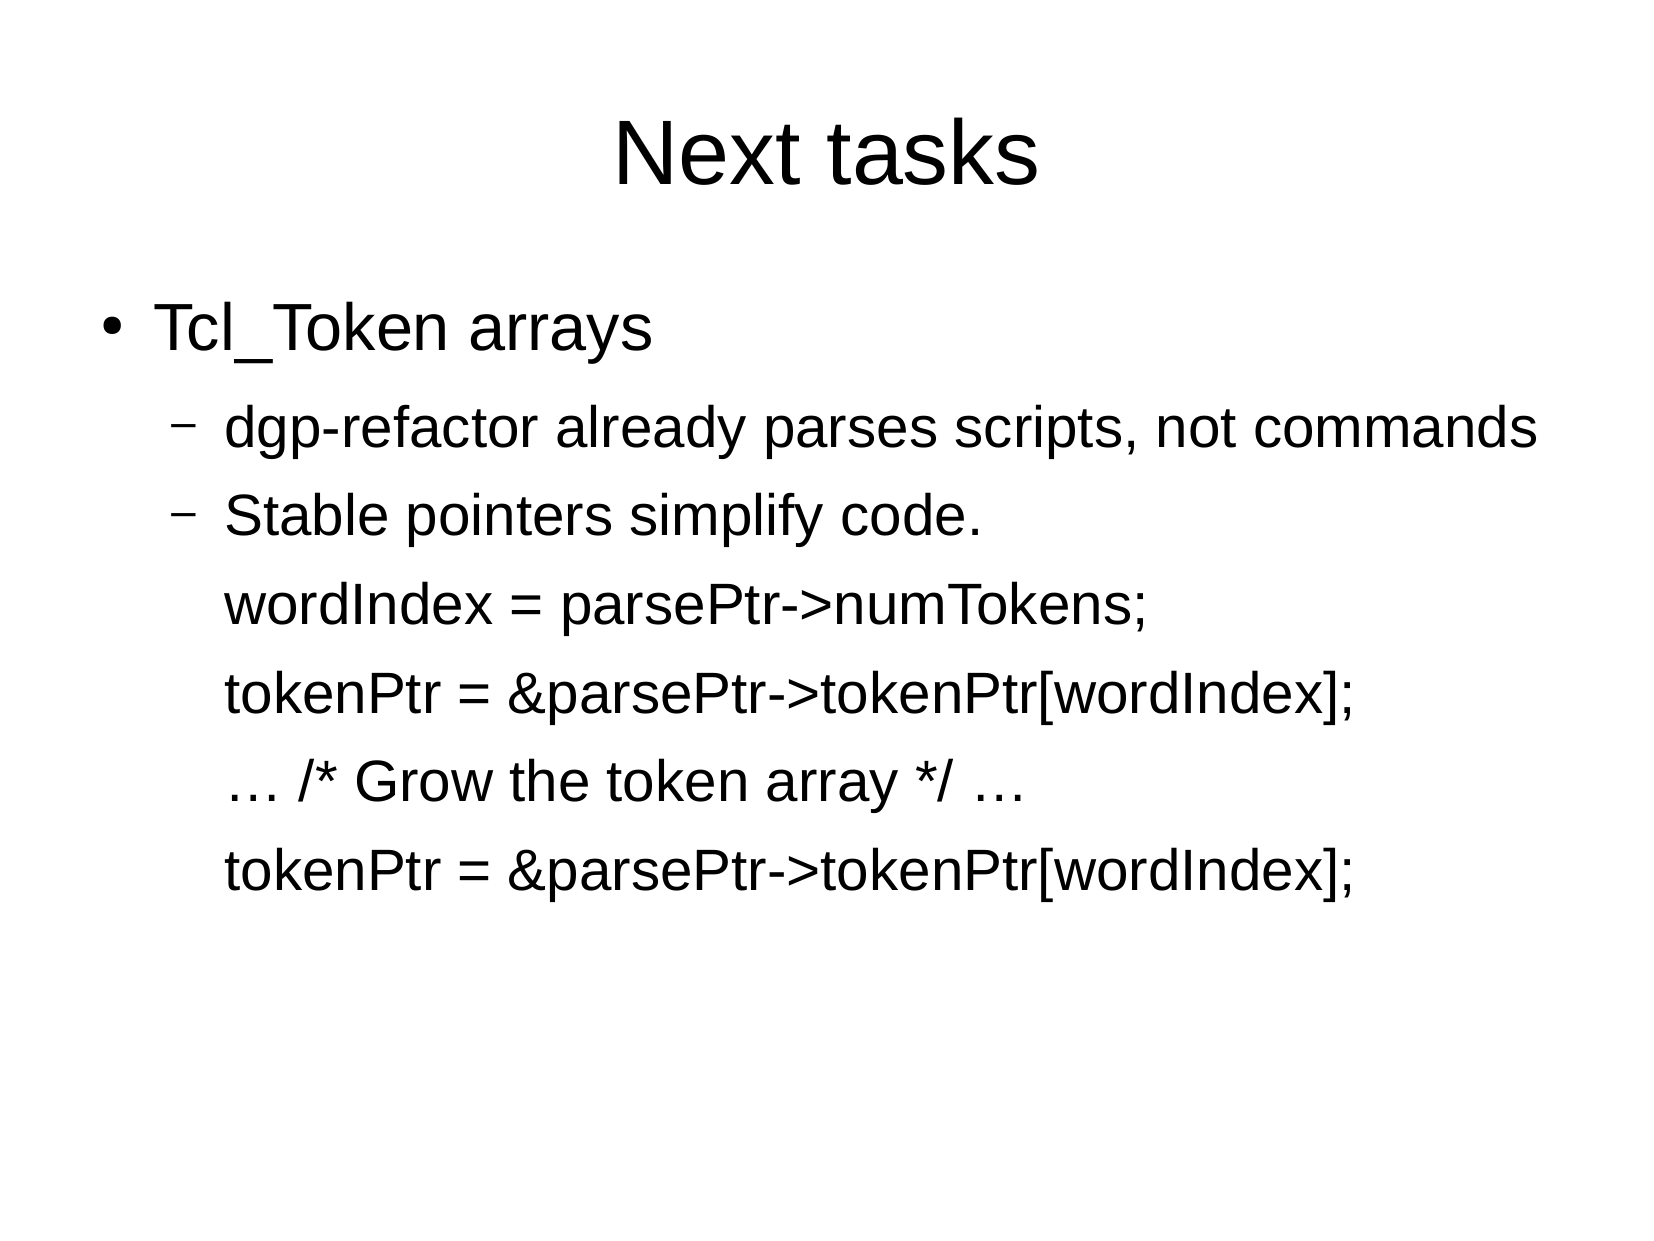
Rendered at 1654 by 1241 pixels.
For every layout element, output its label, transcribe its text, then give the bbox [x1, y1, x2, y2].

title Next tasks [82, 49, 1571, 257]
list Tcl_Token arrays dgp-refactor already parses scripts, not commands Stable pointers simplify code. wordIndex = parsePtr->numTokens; tokenPtr = &parsePtr->tokenPtr[wordIndex]; … /* Grow the token array */ … tokenPtr = &parsePtr->tokenPtr[wordIndex]; [82, 290, 1571, 1010]
